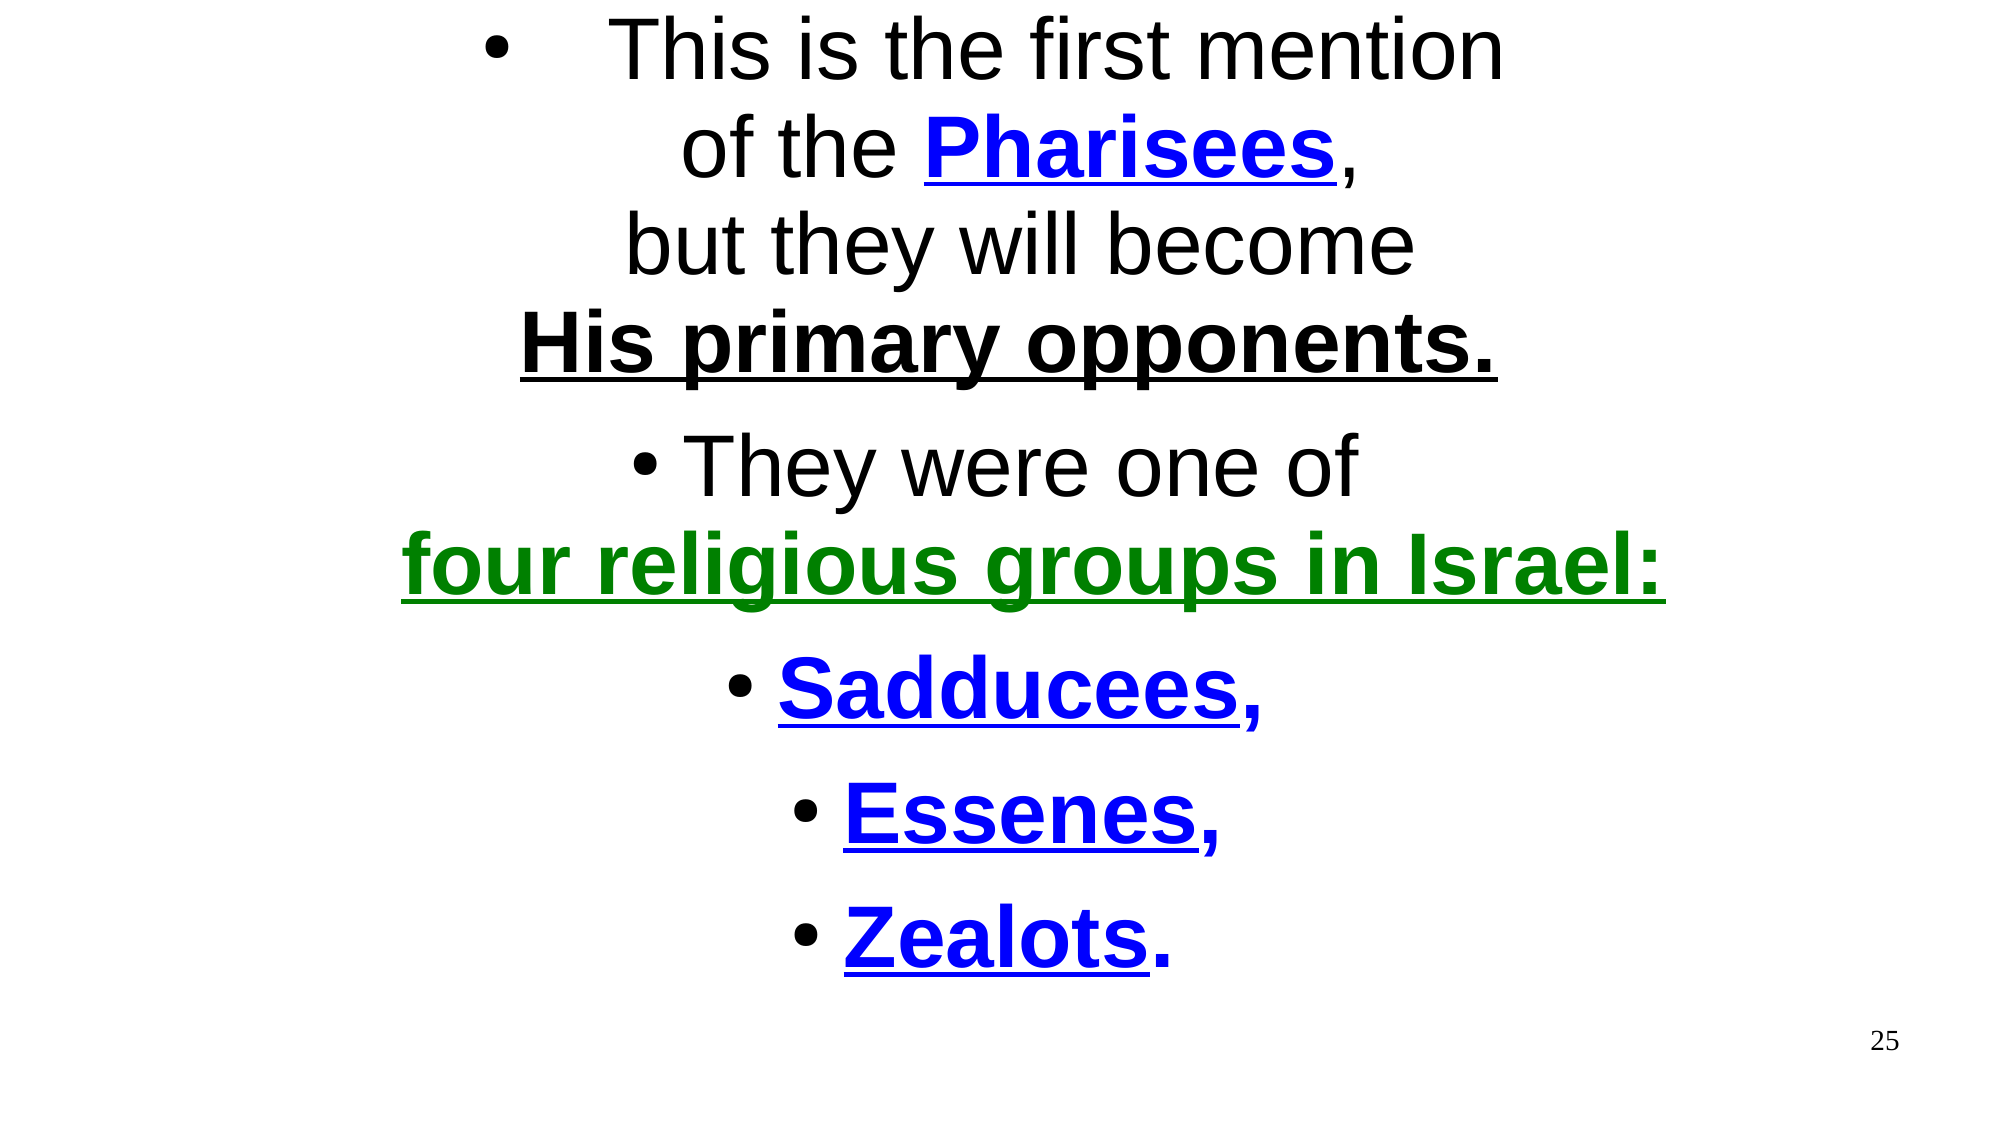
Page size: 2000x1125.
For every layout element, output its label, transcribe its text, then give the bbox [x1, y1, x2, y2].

list This is the first mention of the Pharisees, but they will become His primary opponents. They were one of four religious groups in Israel: Sadducees, Essenes, Zealots. [0, 0, 1996, 1123]
